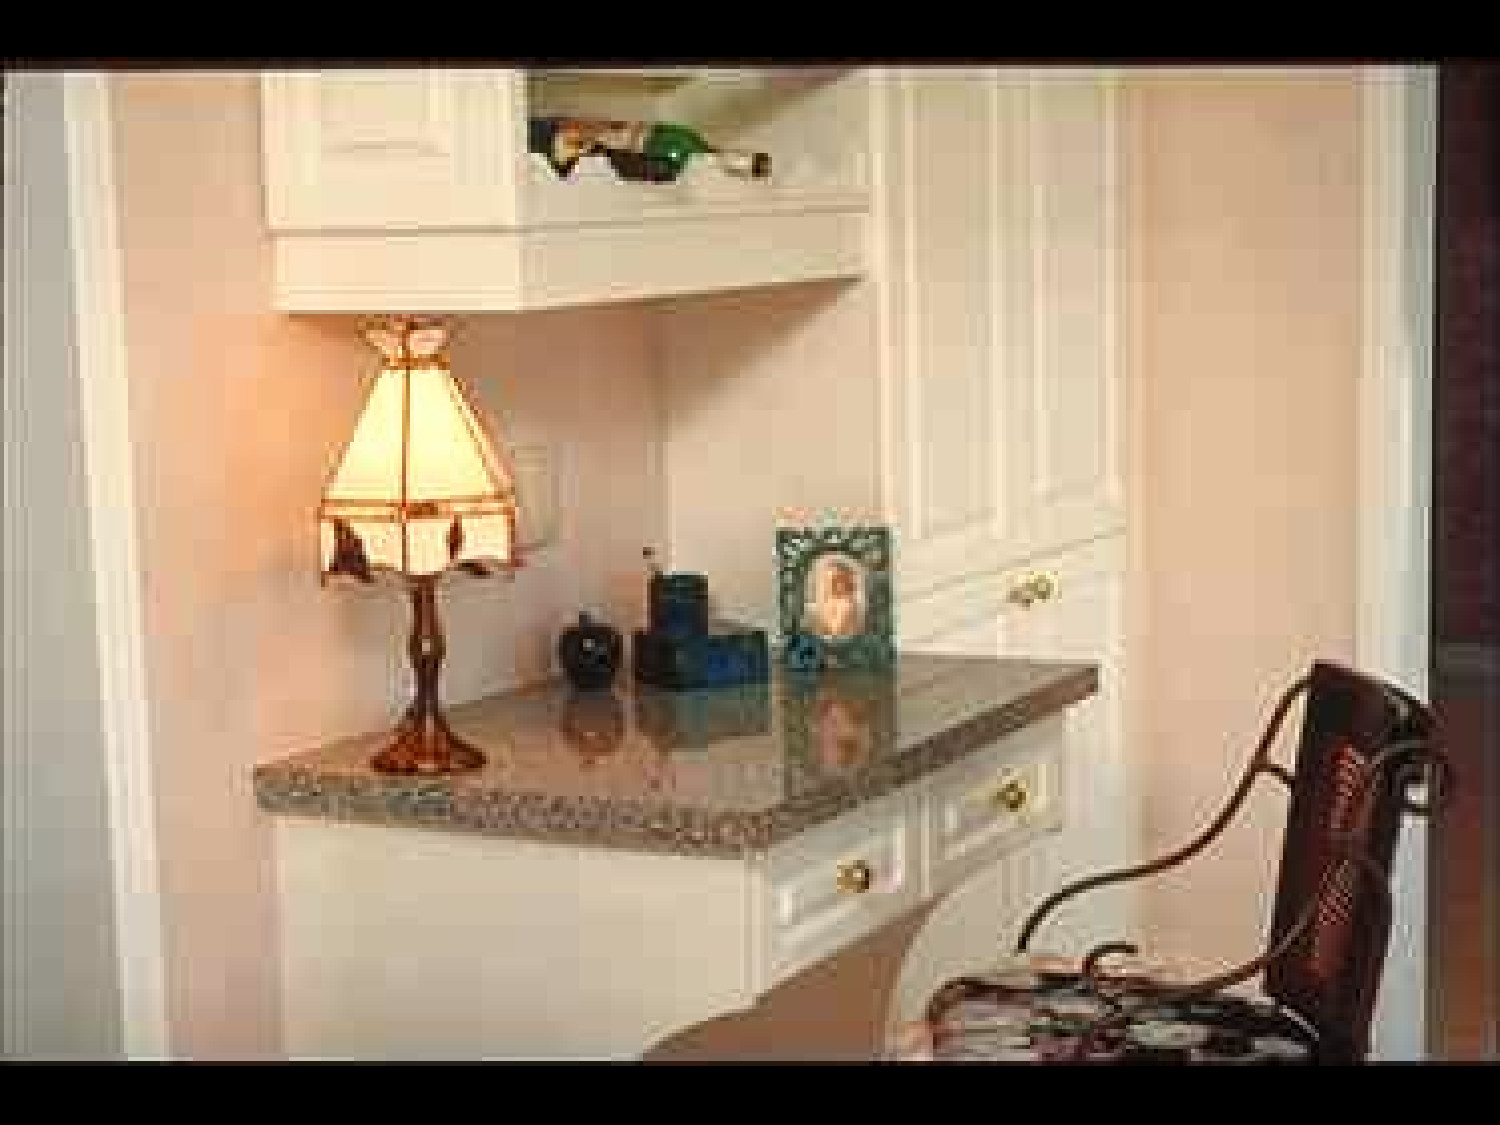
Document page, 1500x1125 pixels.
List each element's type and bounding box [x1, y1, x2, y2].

picture [0, 57, 1500, 1066]
